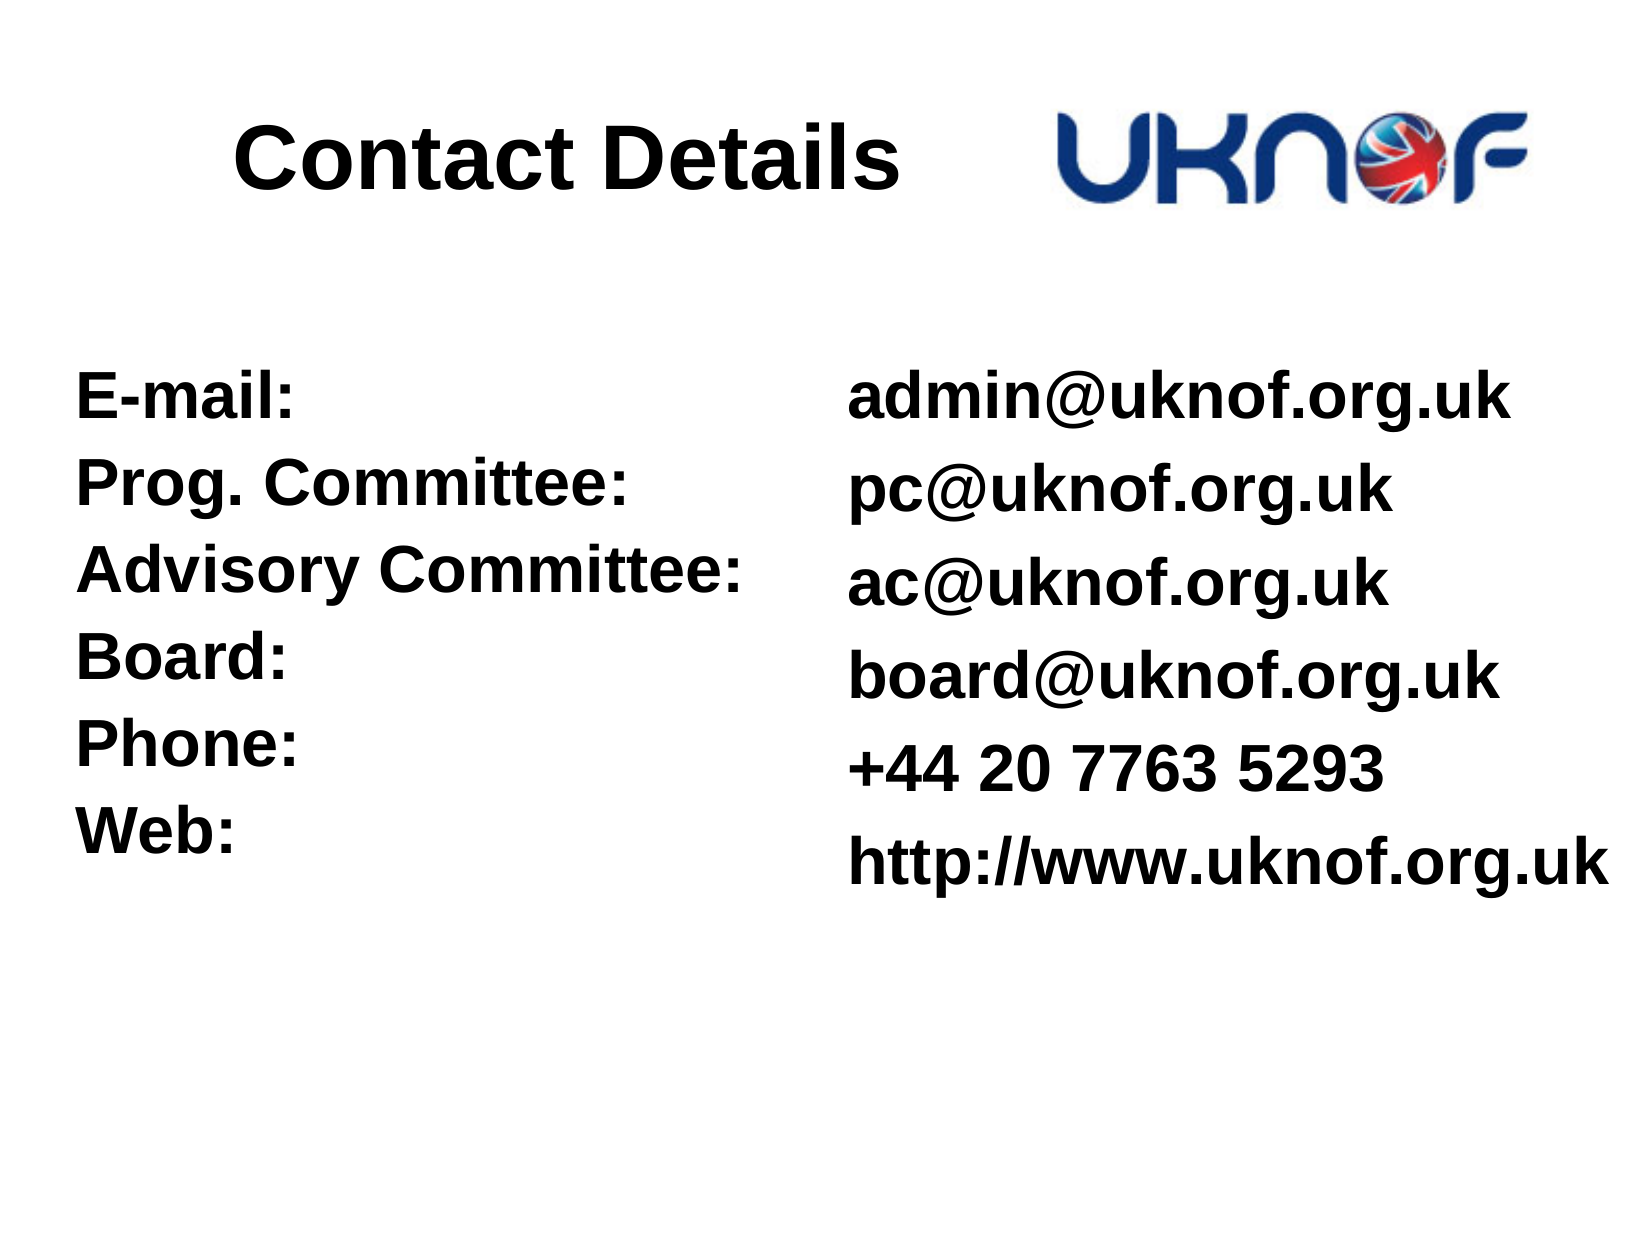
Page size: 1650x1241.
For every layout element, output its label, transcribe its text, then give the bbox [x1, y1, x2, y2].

list E-mail: Prog. Committee: Advisory Committee: Board: Phone: Web: [75, 358, 787, 1078]
list admin@uknof.org.uk pc@uknof.org.uk ac@uknof.org.uk board@uknof.org.uk +44 20 7763 5293 http://www.uknof.org.uk [787, 358, 1613, 1078]
title Contact Details [123, 37, 1013, 279]
picture [1050, 93, 1536, 225]
